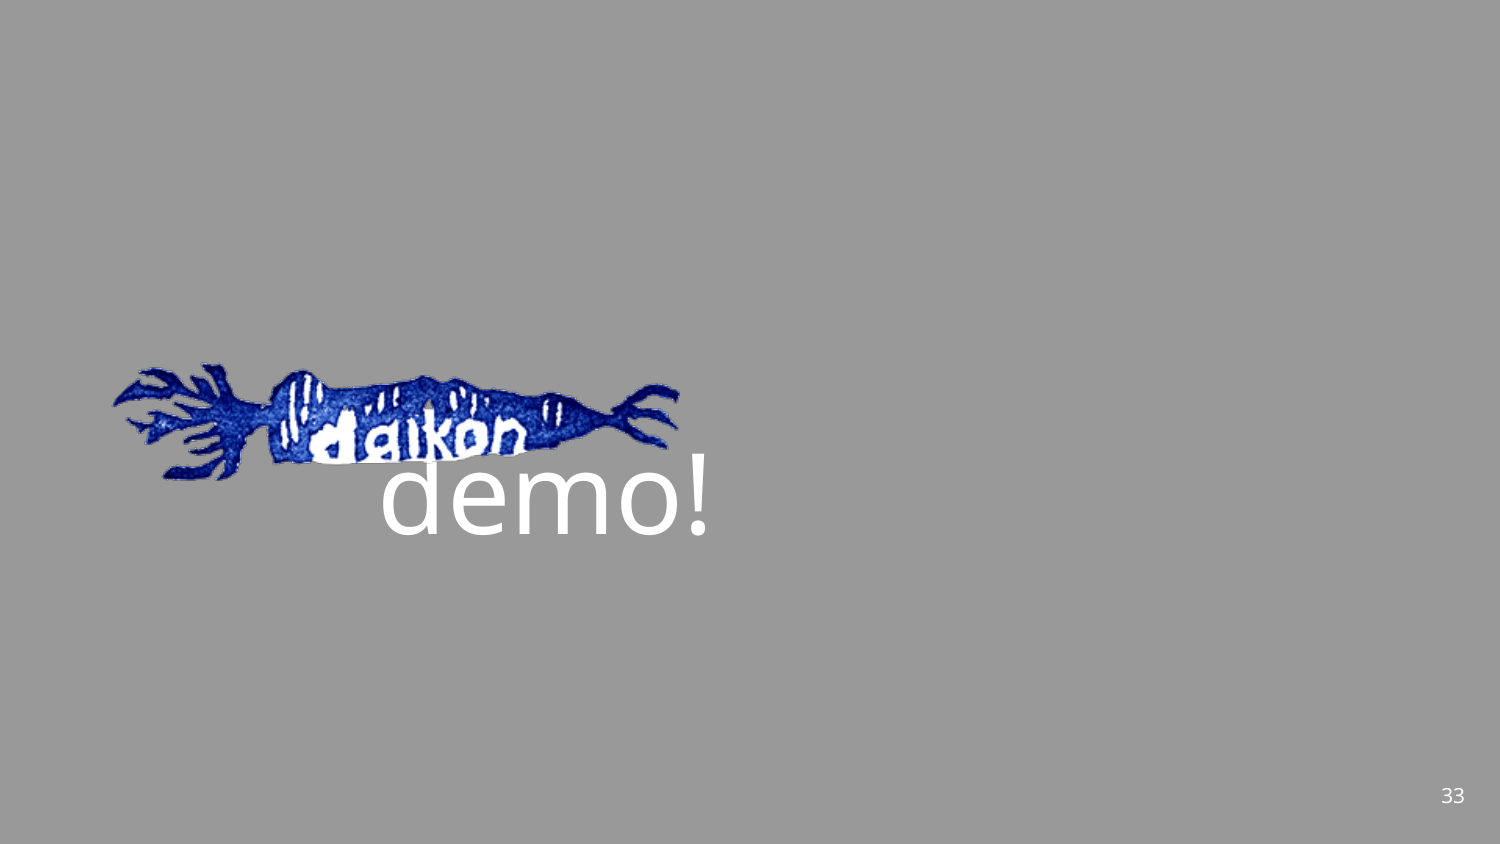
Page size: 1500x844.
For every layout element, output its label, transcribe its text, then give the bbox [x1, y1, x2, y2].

picture [109, 360, 683, 484]
slide_number <number> [1389, 764, 1480, 830]
title demo! [80, 86, 1012, 757]
